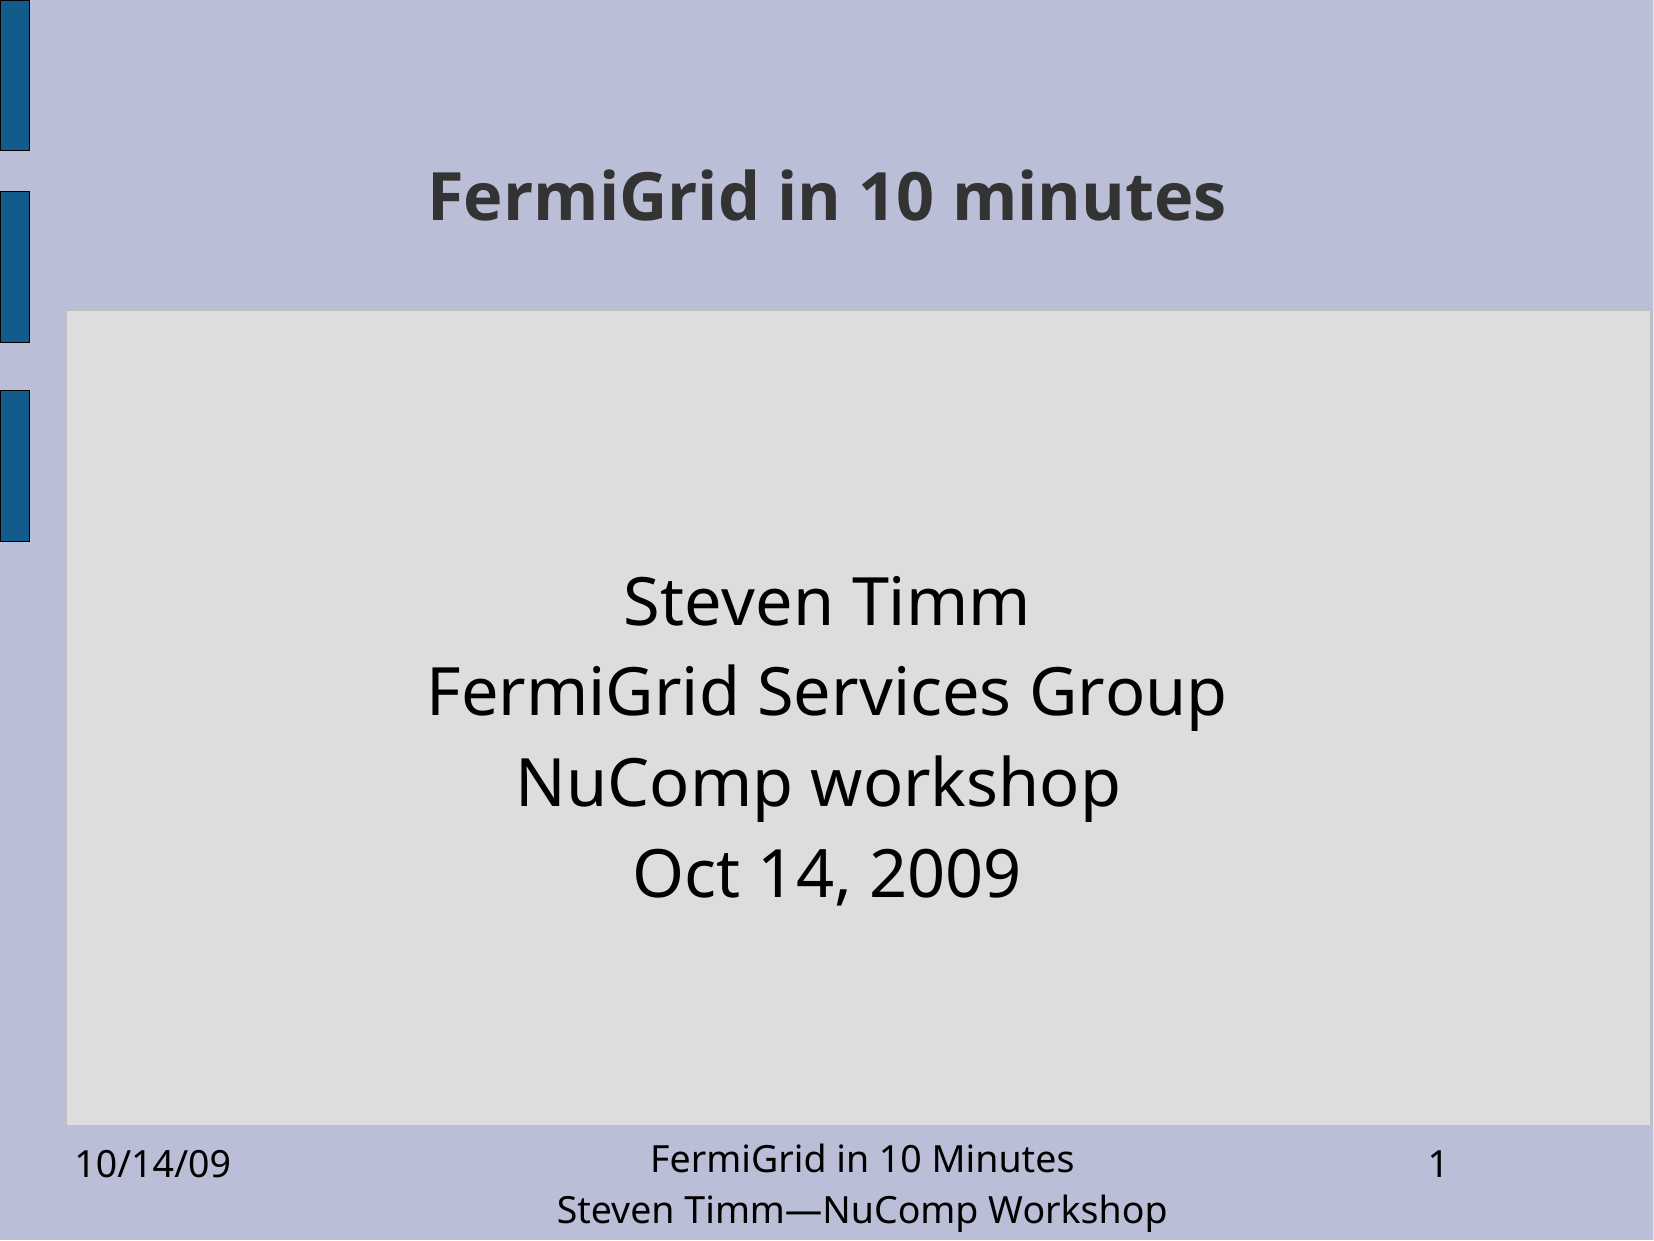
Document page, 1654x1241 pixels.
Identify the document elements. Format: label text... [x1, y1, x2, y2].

text_box [1162, 1237, 1201, 1241]
title FermiGrid in 10 minutes [121, 91, 1534, 299]
subtitle Steven Timm FermiGrid Services Group NuComp workshop Oct 14, 2009 [121, 344, 1534, 1127]
